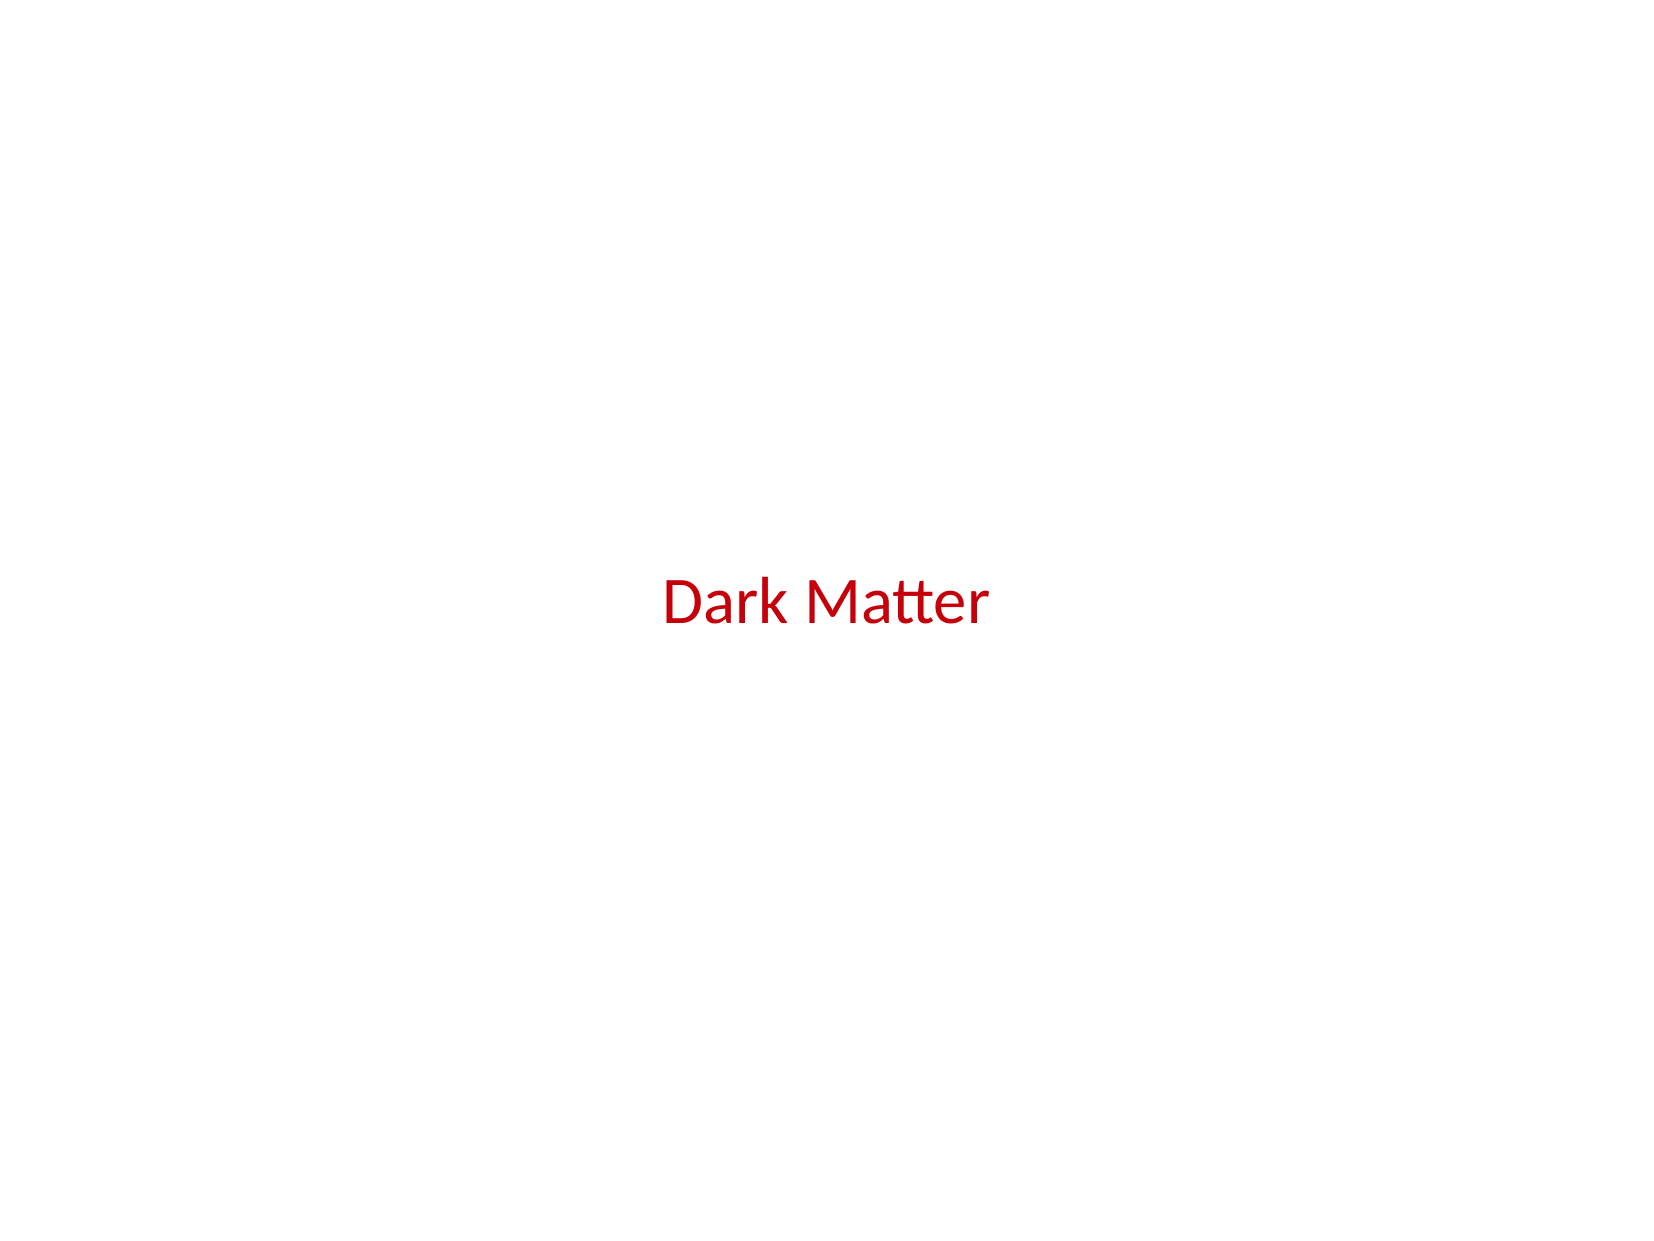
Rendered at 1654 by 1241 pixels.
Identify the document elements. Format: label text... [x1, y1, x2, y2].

title Dark Matter [82, 549, 1571, 757]
